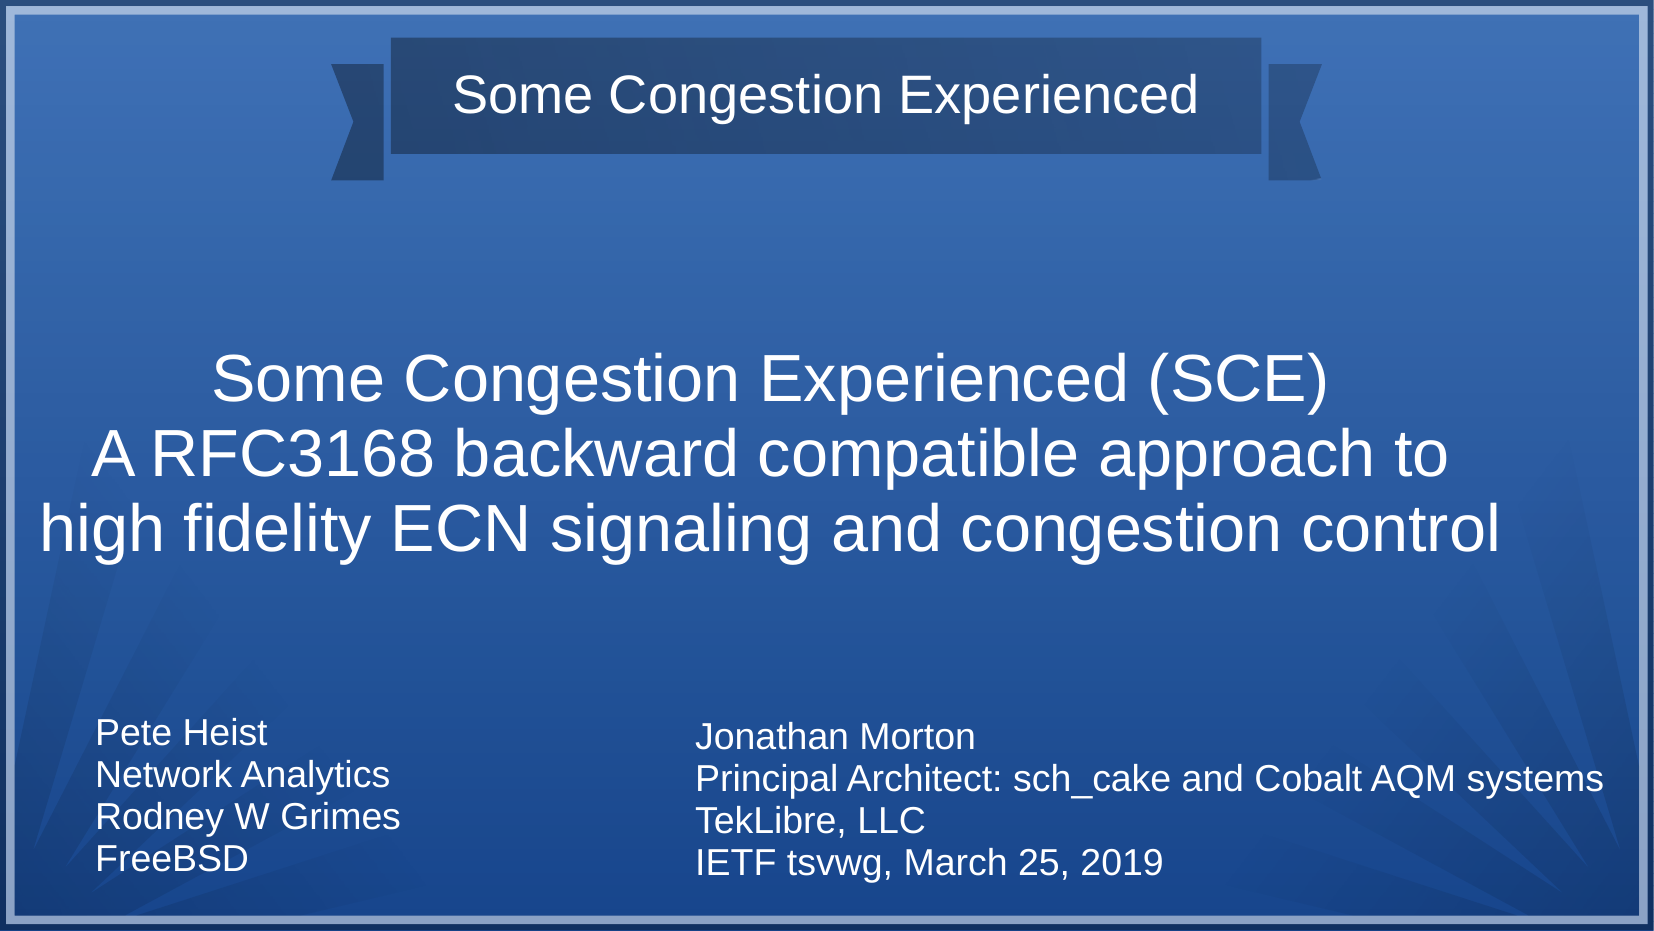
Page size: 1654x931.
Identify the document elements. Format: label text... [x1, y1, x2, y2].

subtitle Some Congestion Experienced (SCE) A RFC3168 backward compatible approach to high fidelity ECN signaling and congestion control [26, 142, 1516, 766]
title Some Congestion Experienced [389, 35, 1264, 142]
text_box Jonathan Morton Principal Architect: sch_cake and Cobalt AQM systems TekLibre, LLC IETF tsvwg, March 25, 2019 [645, 707, 1654, 931]
text_box Pete Heist Network Analytics Rodney W Grimes FreeBSD [45, 704, 796, 886]
